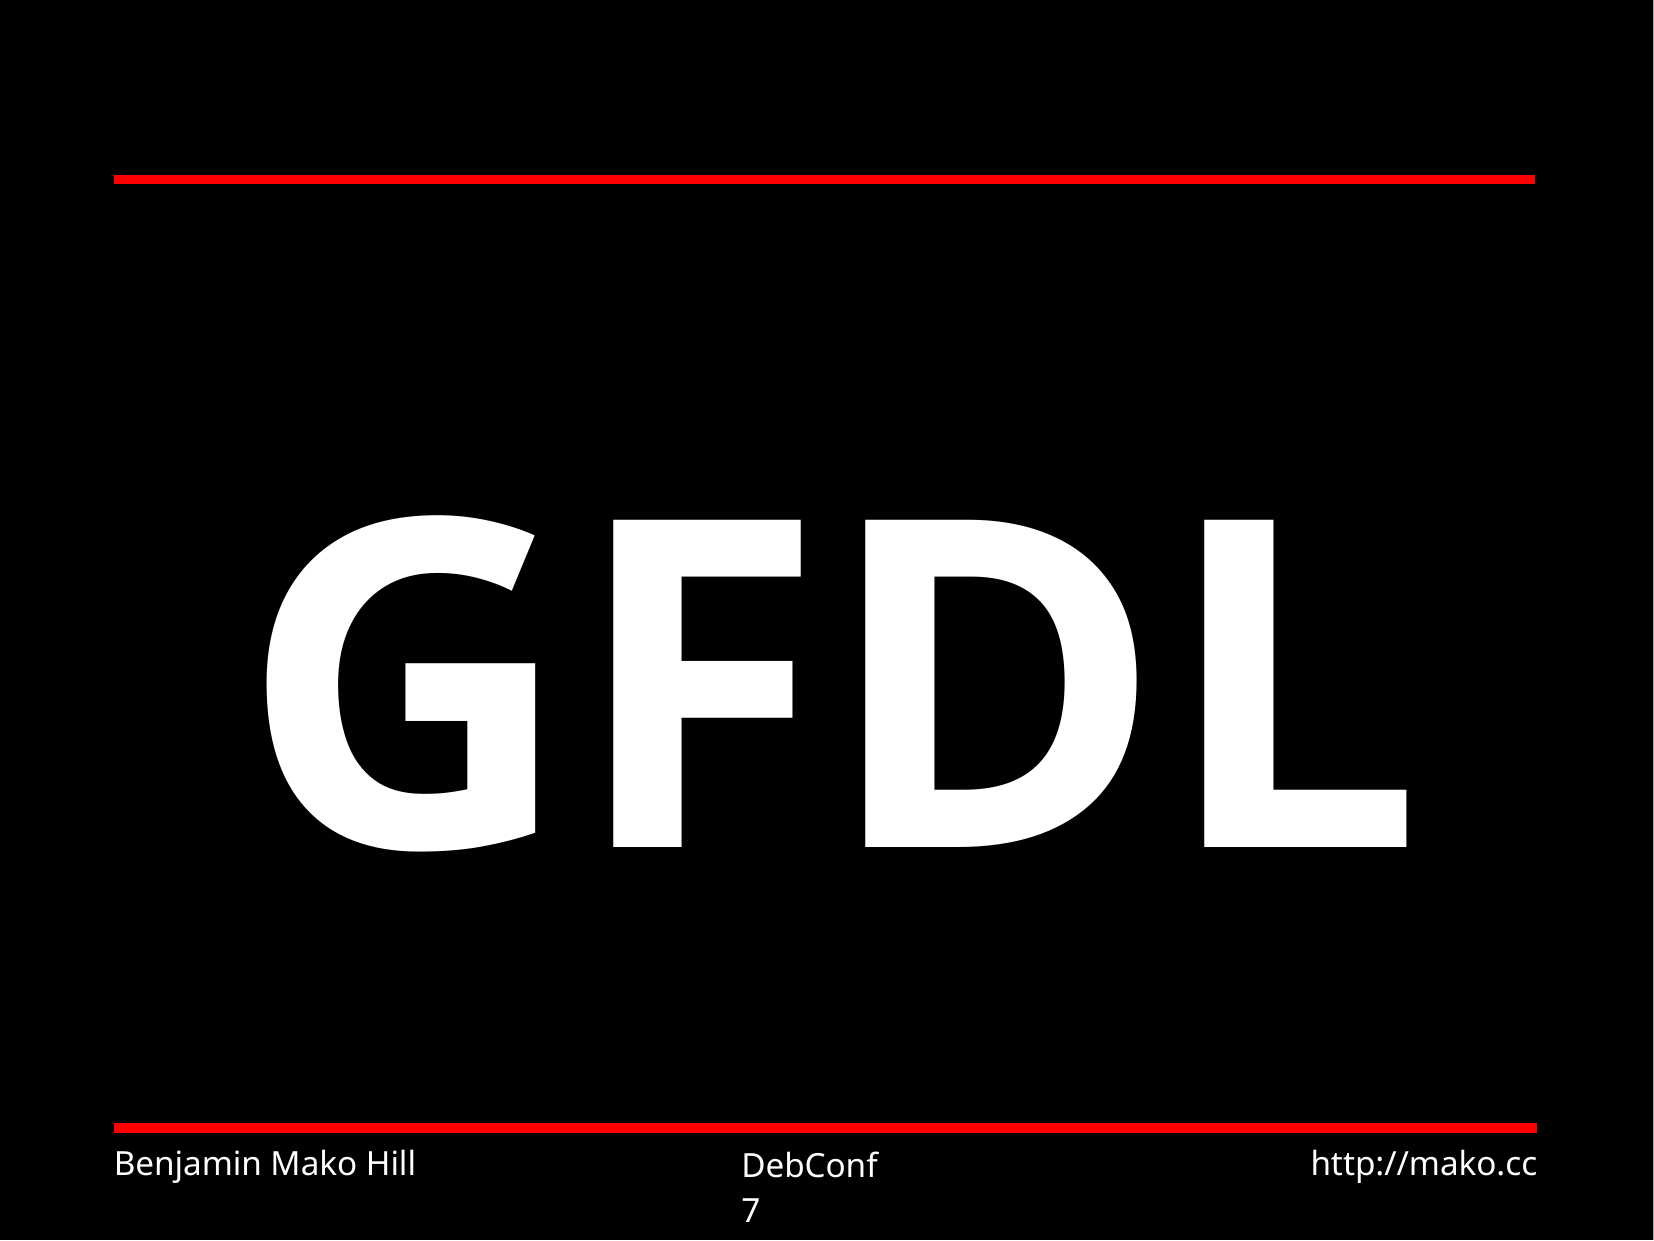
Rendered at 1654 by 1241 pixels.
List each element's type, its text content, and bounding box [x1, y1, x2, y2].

subtitle GFDL [133, 251, 1530, 1089]
